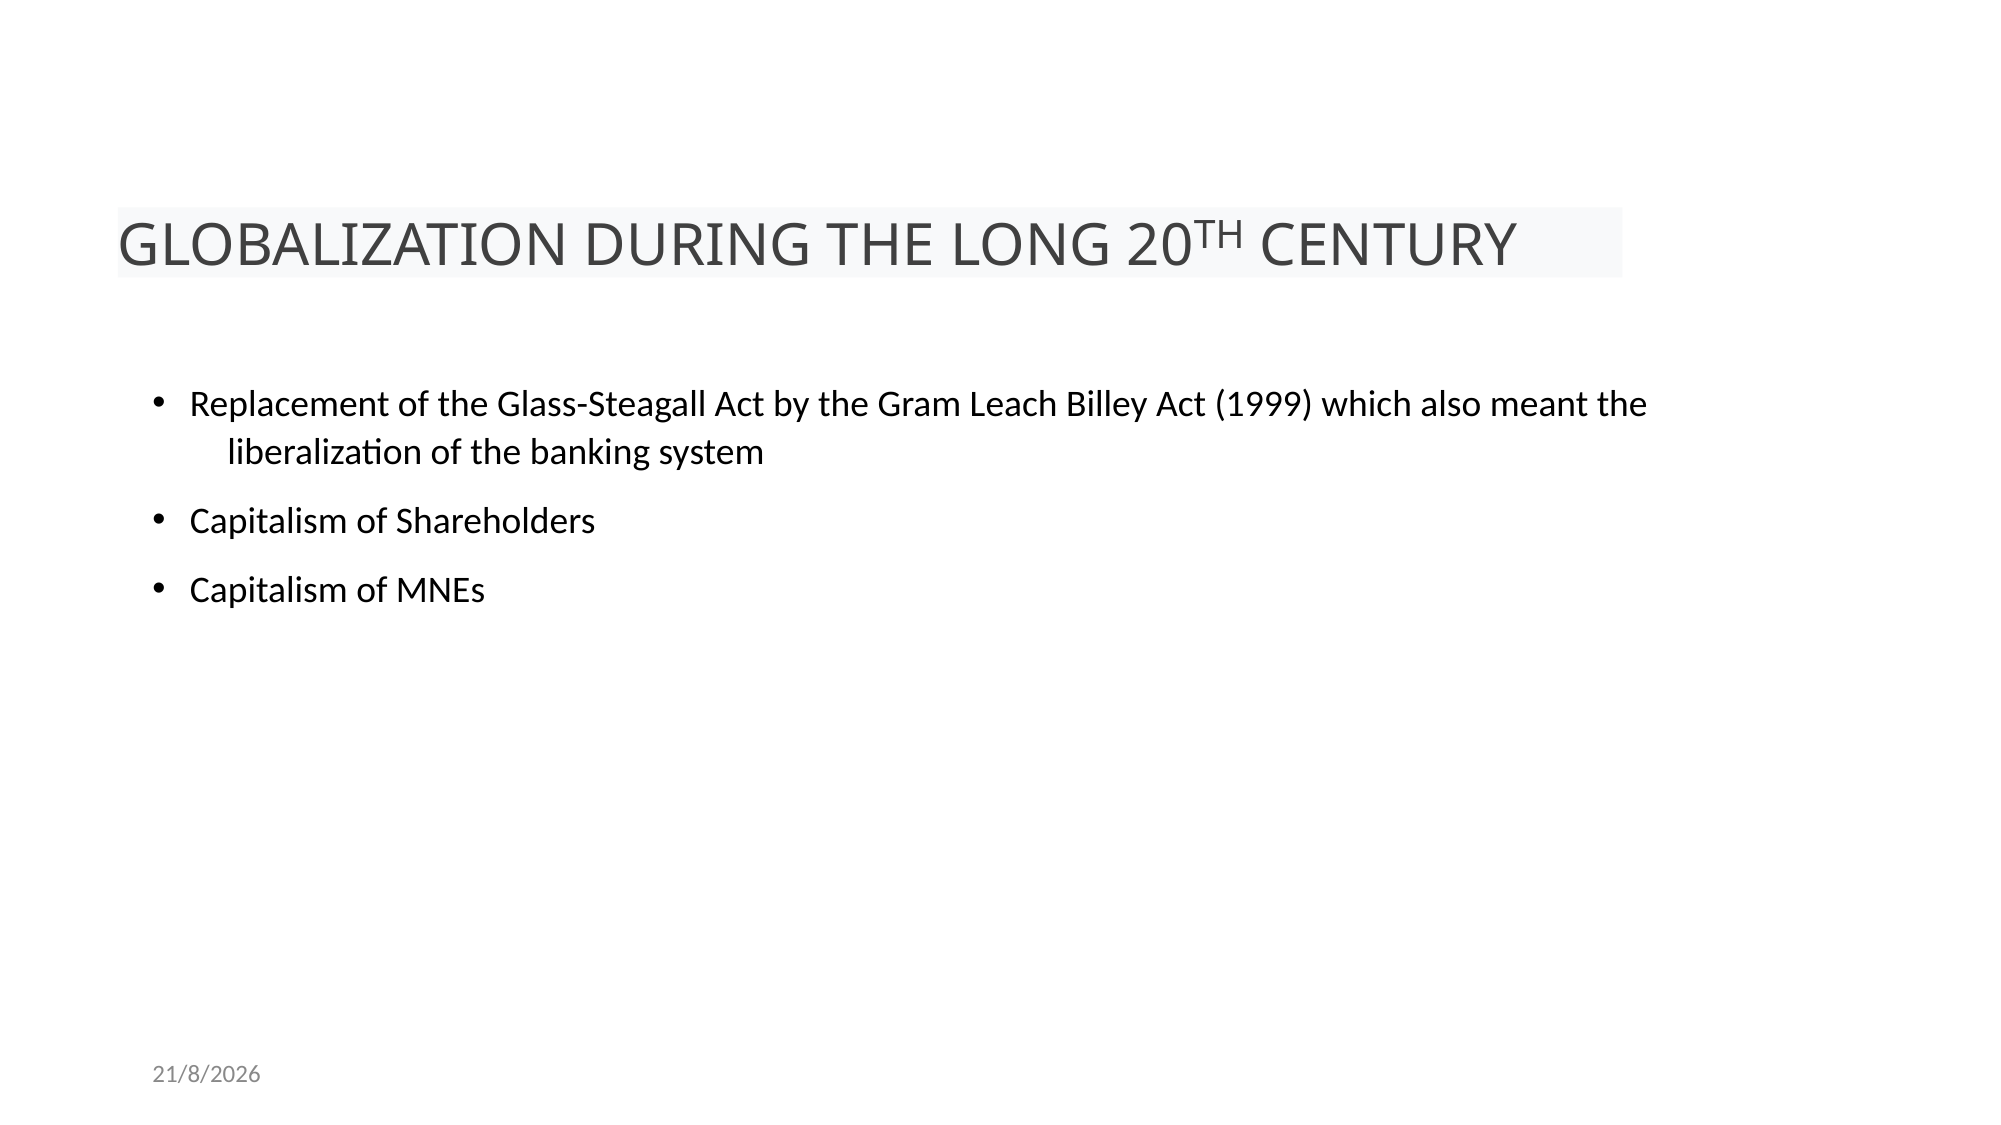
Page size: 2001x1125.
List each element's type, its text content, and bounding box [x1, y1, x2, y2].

list Replacement of the Glass-Steagall Act by the Gram Leach Billey Act (1999) which also meant the liberalization of the banking system Capitalism of Shareholders Capitalism of MNEs [137, 299, 1863, 1014]
title Globalization during the long 20th century [117, 209, 1623, 276]
text_box 15/3/2022 [137, 1042, 588, 1103]
